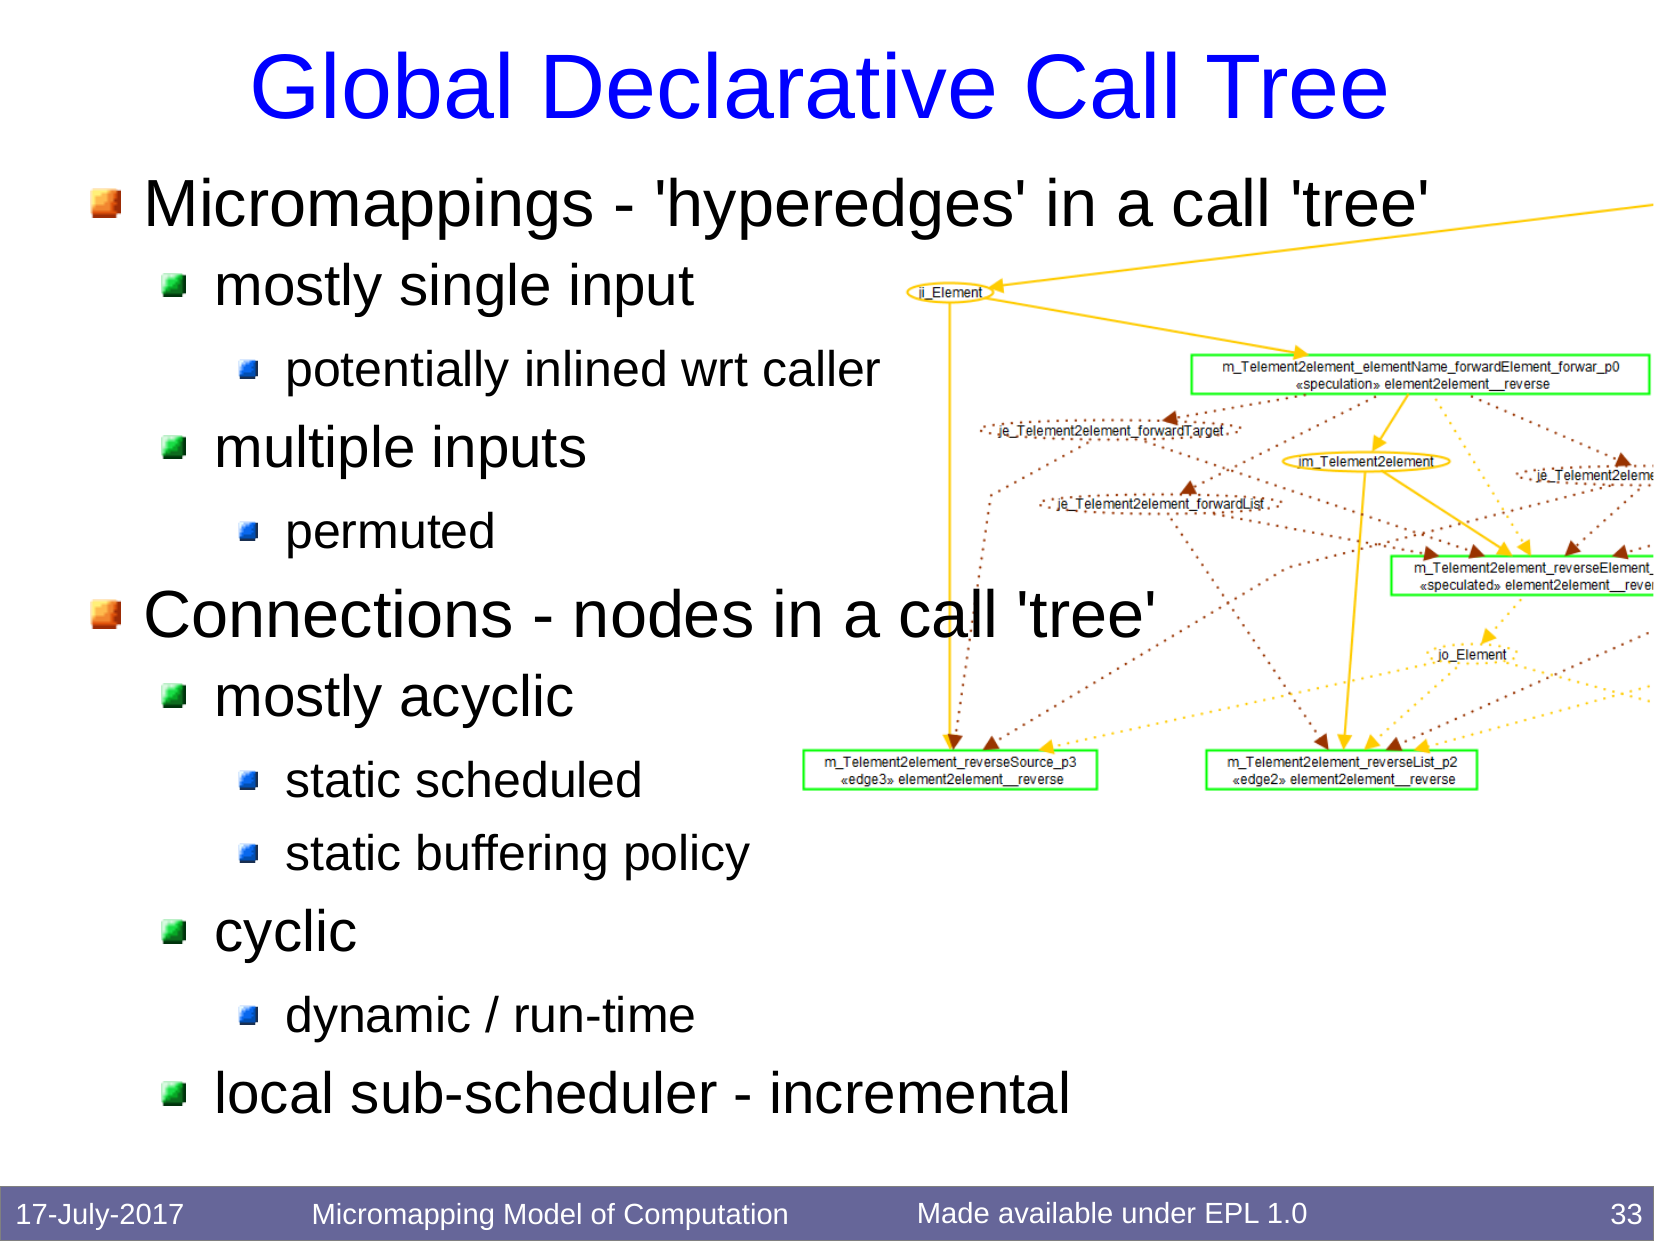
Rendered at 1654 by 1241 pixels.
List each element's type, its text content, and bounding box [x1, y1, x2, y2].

picture [1562, 191, 1654, 791]
list Micromappings - 'hyperedges' in a call 'tree' mostly single input potentially inlined wrt caller multiple inputs permuted Connections - nodes in a call 'tree' mostly acyclic static scheduled static buffering policy cyclic dynamic / run-time local sub-scheduler - incremental [72, 165, 1562, 1125]
title Global Declarative Call Tree [0, 0, 1654, 191]
